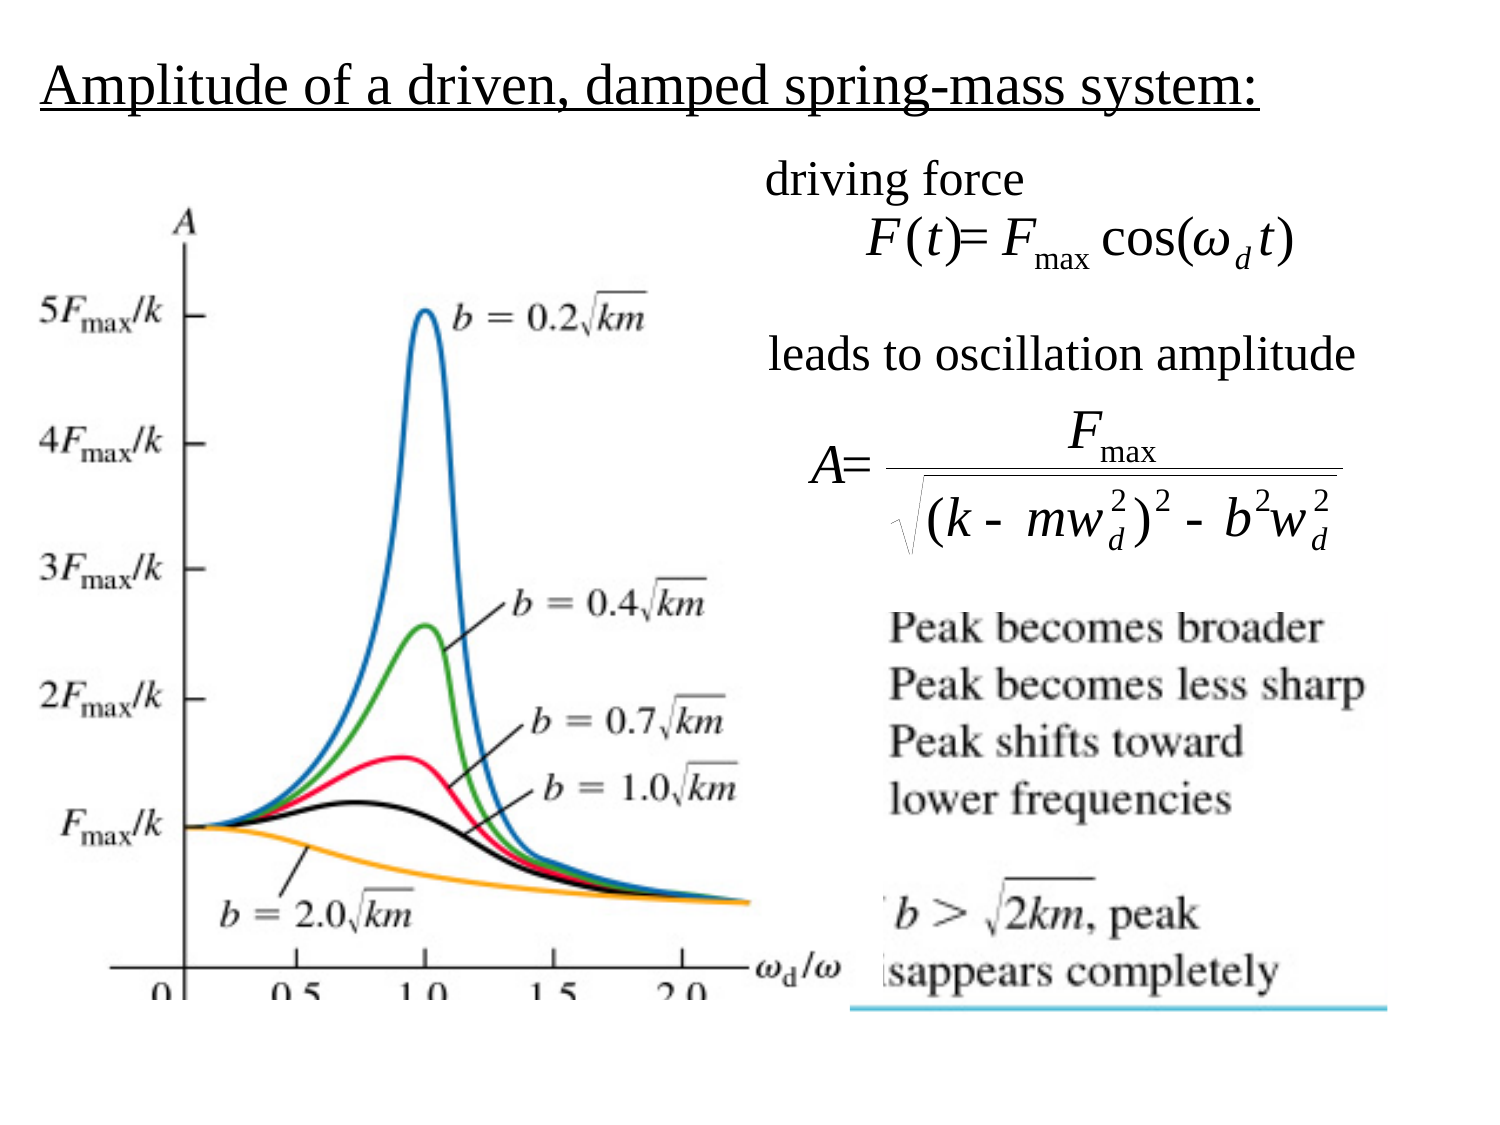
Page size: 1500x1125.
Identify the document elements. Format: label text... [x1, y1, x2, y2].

chart [857, 200, 1300, 275]
text_box driving force [749, 137, 1065, 213]
title Amplitude of a driven, damped spring-mass system: [24, 37, 1326, 126]
picture [37, 187, 1388, 1026]
text_box leads to oscillation amplitude [753, 312, 1373, 388]
chart [800, 399, 1351, 563]
